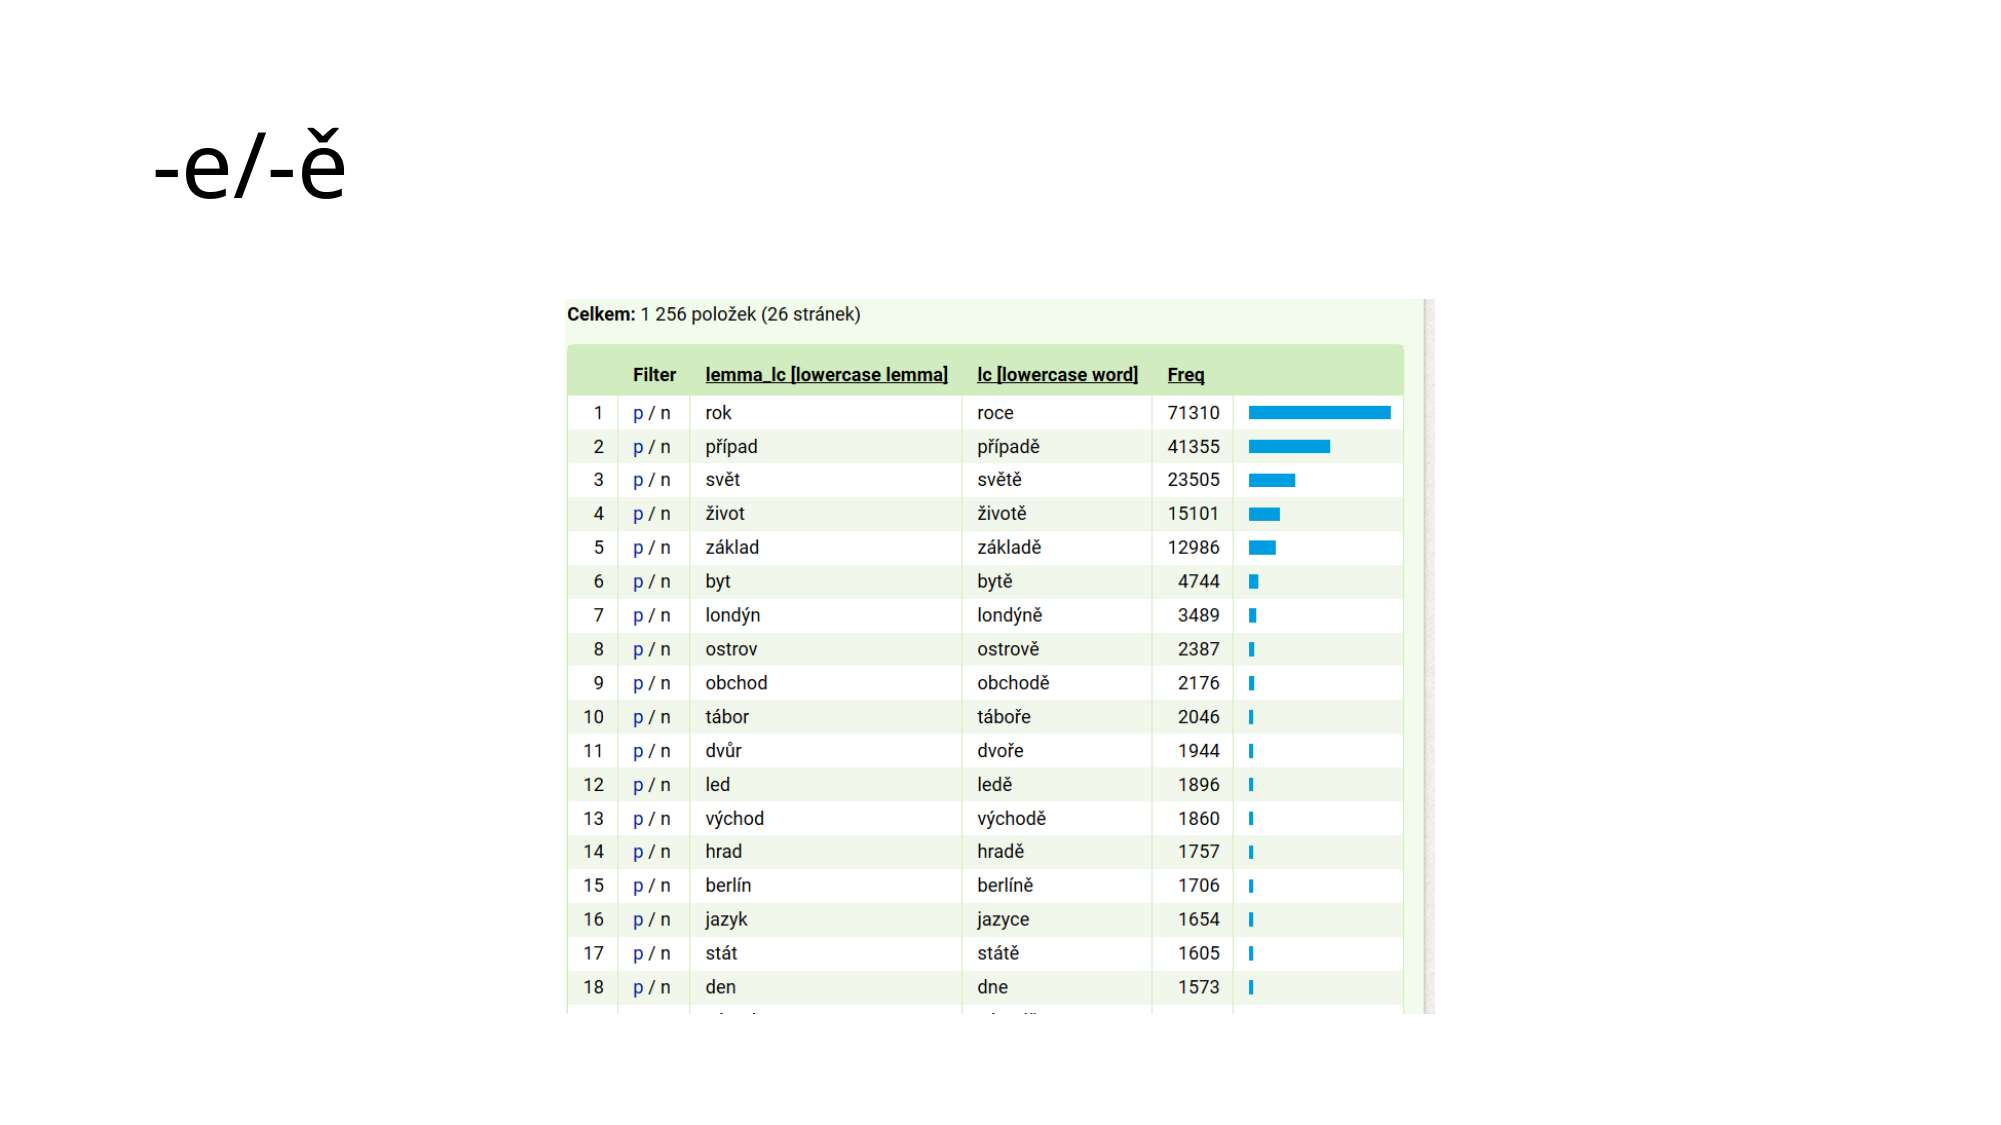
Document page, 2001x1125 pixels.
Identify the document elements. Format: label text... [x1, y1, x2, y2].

picture [565, 299, 1435, 1014]
title -e/-ě [137, 59, 1863, 278]
